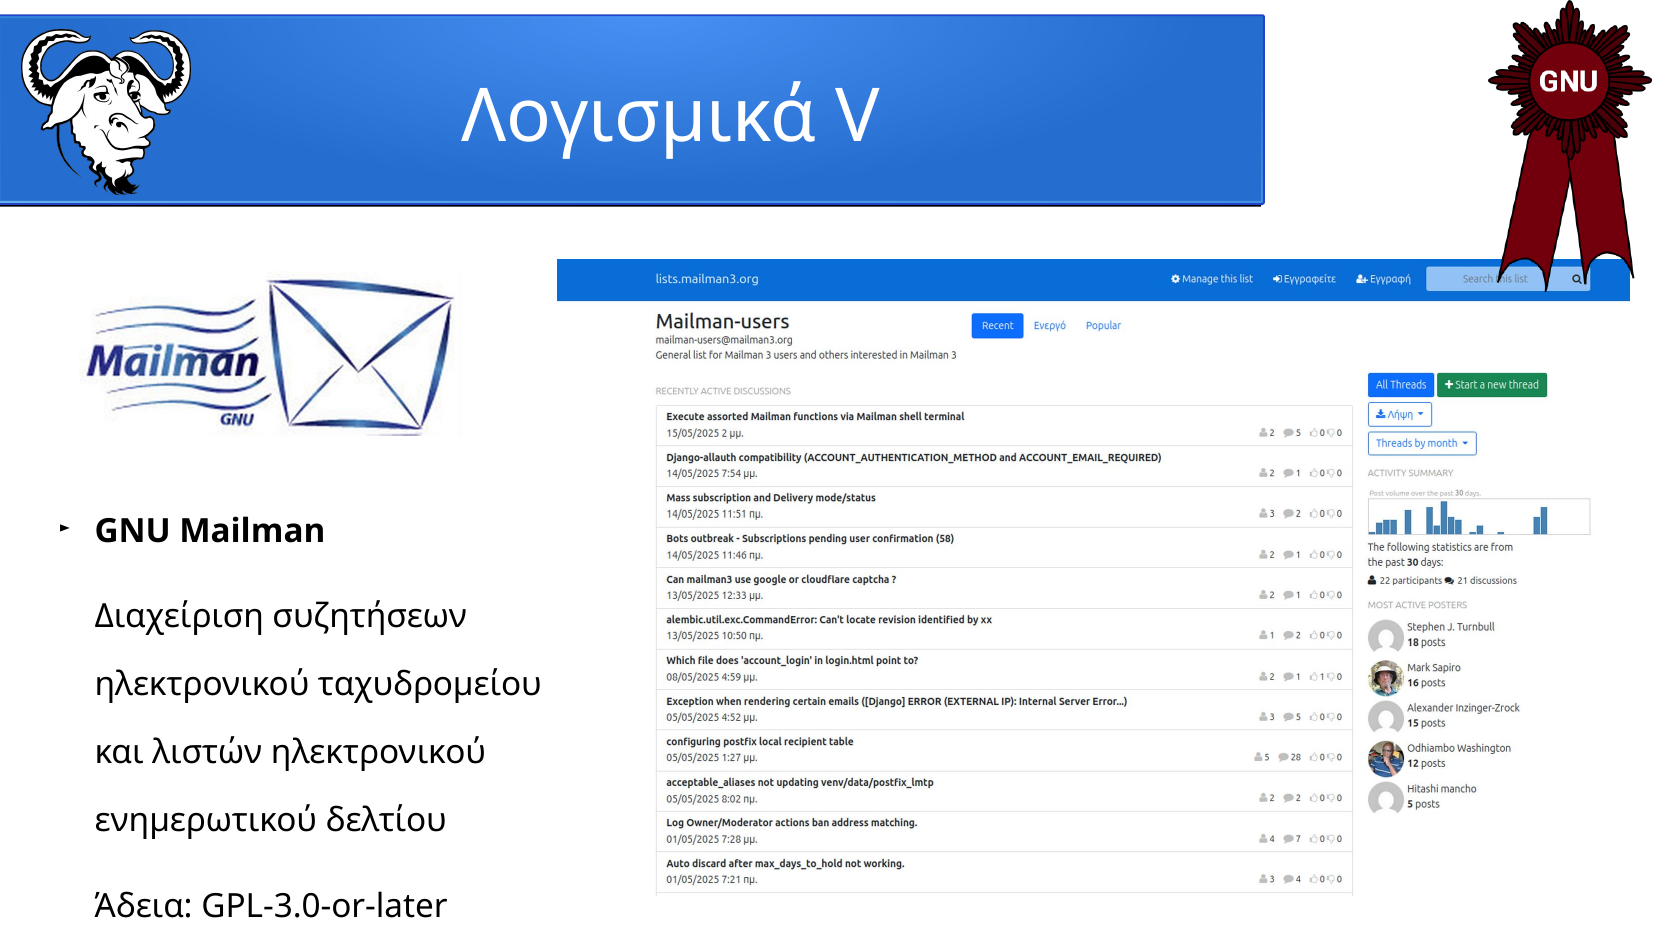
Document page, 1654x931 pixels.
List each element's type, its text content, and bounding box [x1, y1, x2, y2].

title Λογισμικά V [146, 28, 1235, 196]
text_box GNU Mailman Διαχείριση συζητήσεων ηλεκτρονικού ταχυδρομείου και λιστών ηλεκτρονικού ενημερωτικού δελτίου Άδεια: GPL-3.0-or-later [59, 484, 556, 931]
picture [79, 271, 461, 436]
picture [21, 29, 191, 195]
picture [557, 0, 1652, 896]
